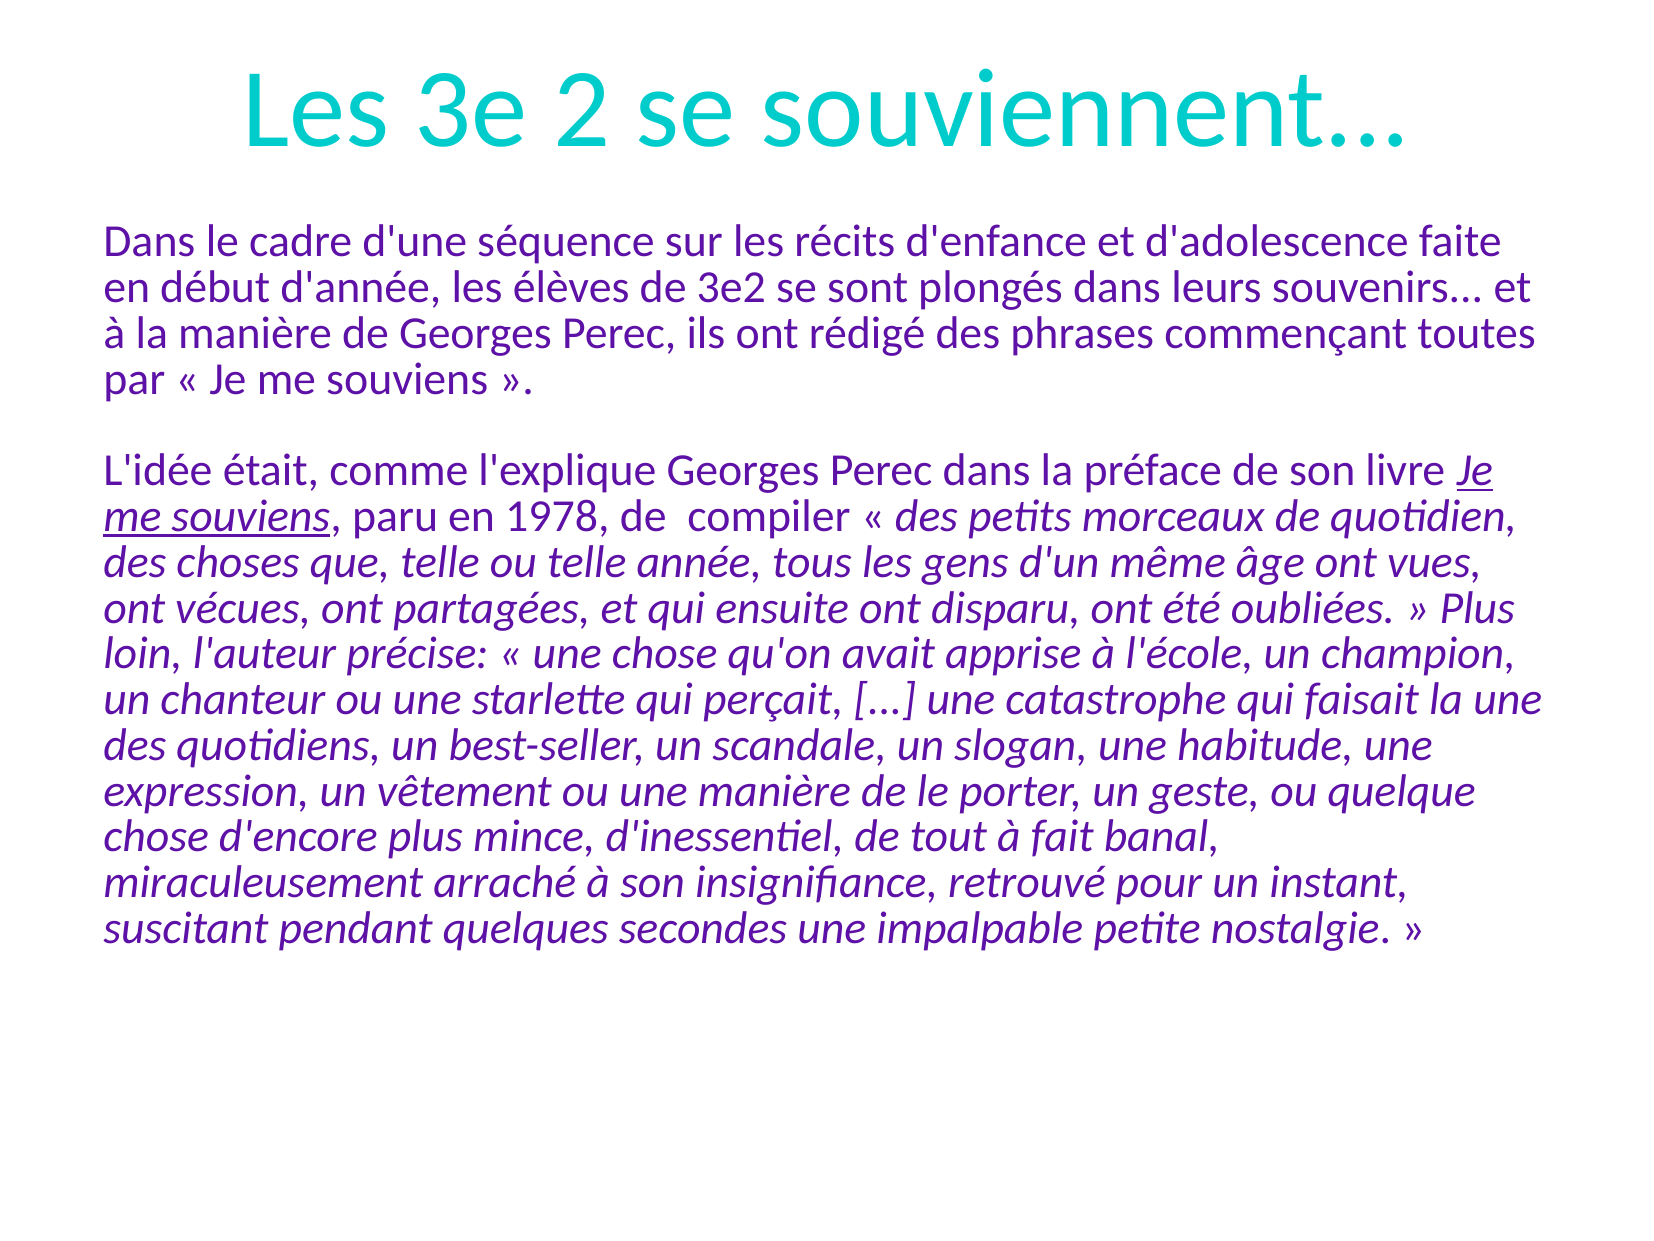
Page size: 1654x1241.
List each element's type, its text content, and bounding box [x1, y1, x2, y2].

text_box Dans le cadre d'une séquence sur les récits d'enfance et d'adolescence faite en début d'année, les élèves de 3e2 se sont plongés dans leurs souvenirs... et à la manière de Georges Perec, ils ont rédigé des phrases commençant toutes par « Je me souviens ». L'idée était, comme l'explique Georges Perec dans la préface de son livre Je me souviens, paru en 1978, de compiler « des petits morceaux de quotidien, des choses que, telle ou telle année, tous les gens d'un même âge ont vues, ont vécues, ont partagées, et qui ensuite ont disparu, ont été oubliées. » Plus loin, l'auteur précise: « une chose qu'on avait apprise à l'école, un champion, un chanteur ou une starlette qui perçait, [...] une catastrophe qui faisait la une des quotidiens, un best-seller, un scandale, un slogan, une habitude, une expression, un vêtement ou une manière de le porter, un geste, ou quelque chose d'encore plus mince, d'inessentiel, de tout à fait banal, miraculeusement arraché à son insignifiance, retrouvé pour un instant, suscitant pendant quelques secondes une impalpable petite nostalgie. » [88, 215, 1565, 1123]
text_box Les 3e 2 se souviennent... [147, 54, 1506, 207]
